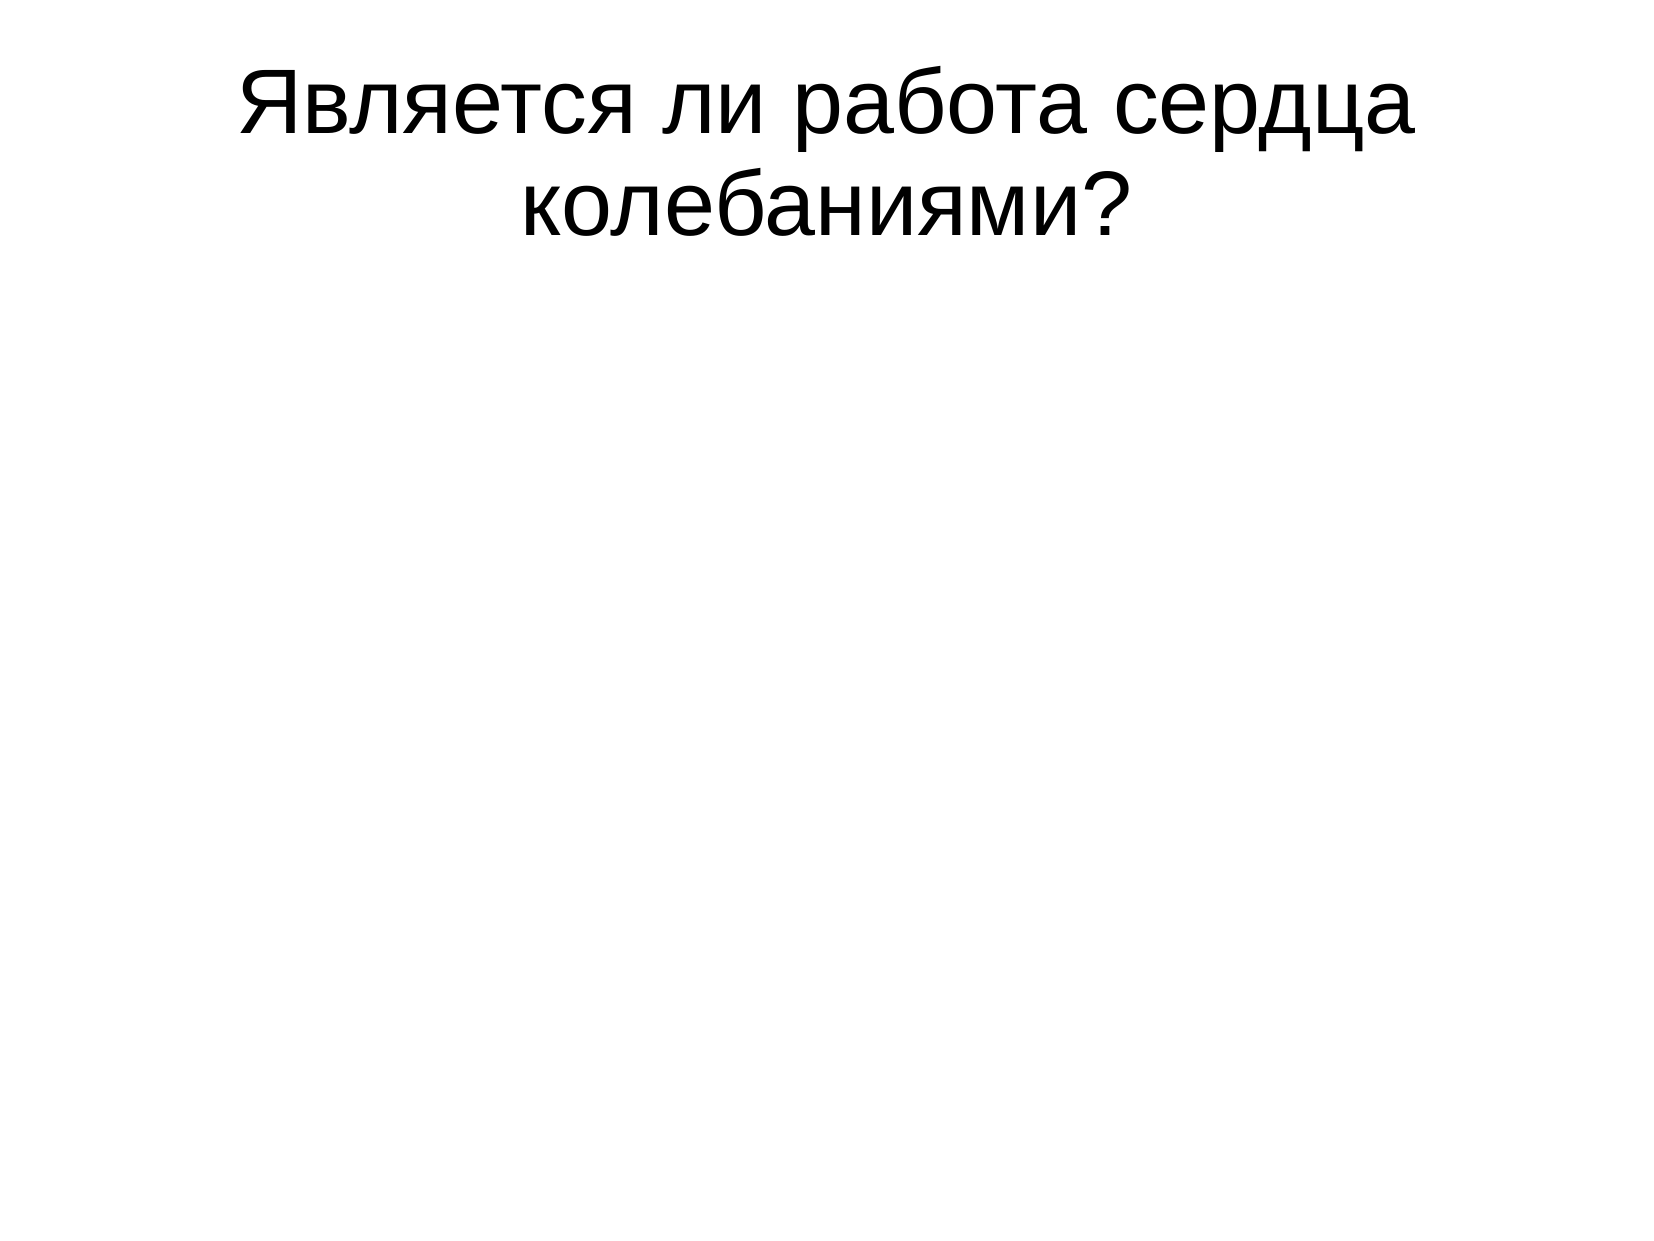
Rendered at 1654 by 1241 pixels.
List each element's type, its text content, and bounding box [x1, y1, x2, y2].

title Является ли работа сердца колебаниями? [82, 49, 1571, 257]
